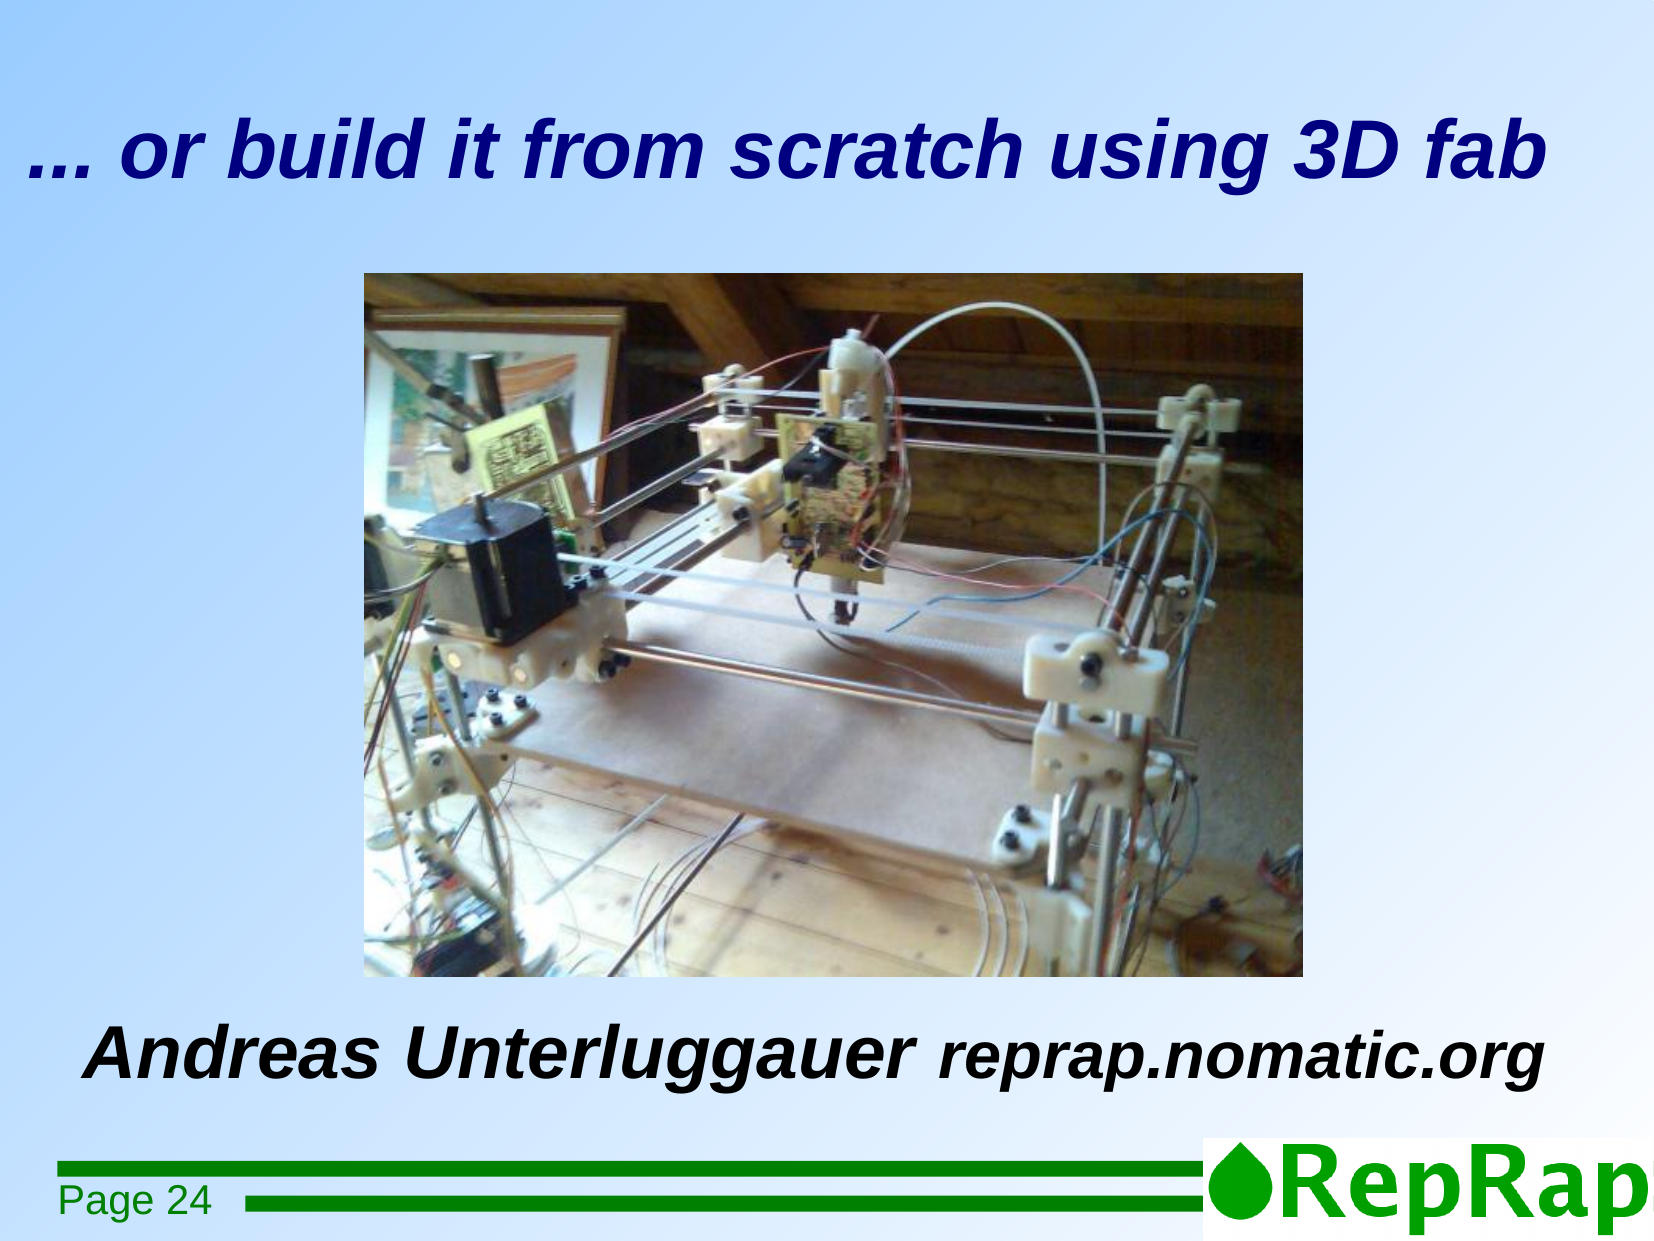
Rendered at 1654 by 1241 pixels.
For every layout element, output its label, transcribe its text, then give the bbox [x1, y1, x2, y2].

picture [1203, 1138, 1654, 1241]
text_box Andreas Unterluggauer reprap.nomatic.org [82, 931, 1579, 1169]
picture [364, 273, 1303, 977]
title ... or build it from scratch using 3D fab [27, 46, 1624, 254]
